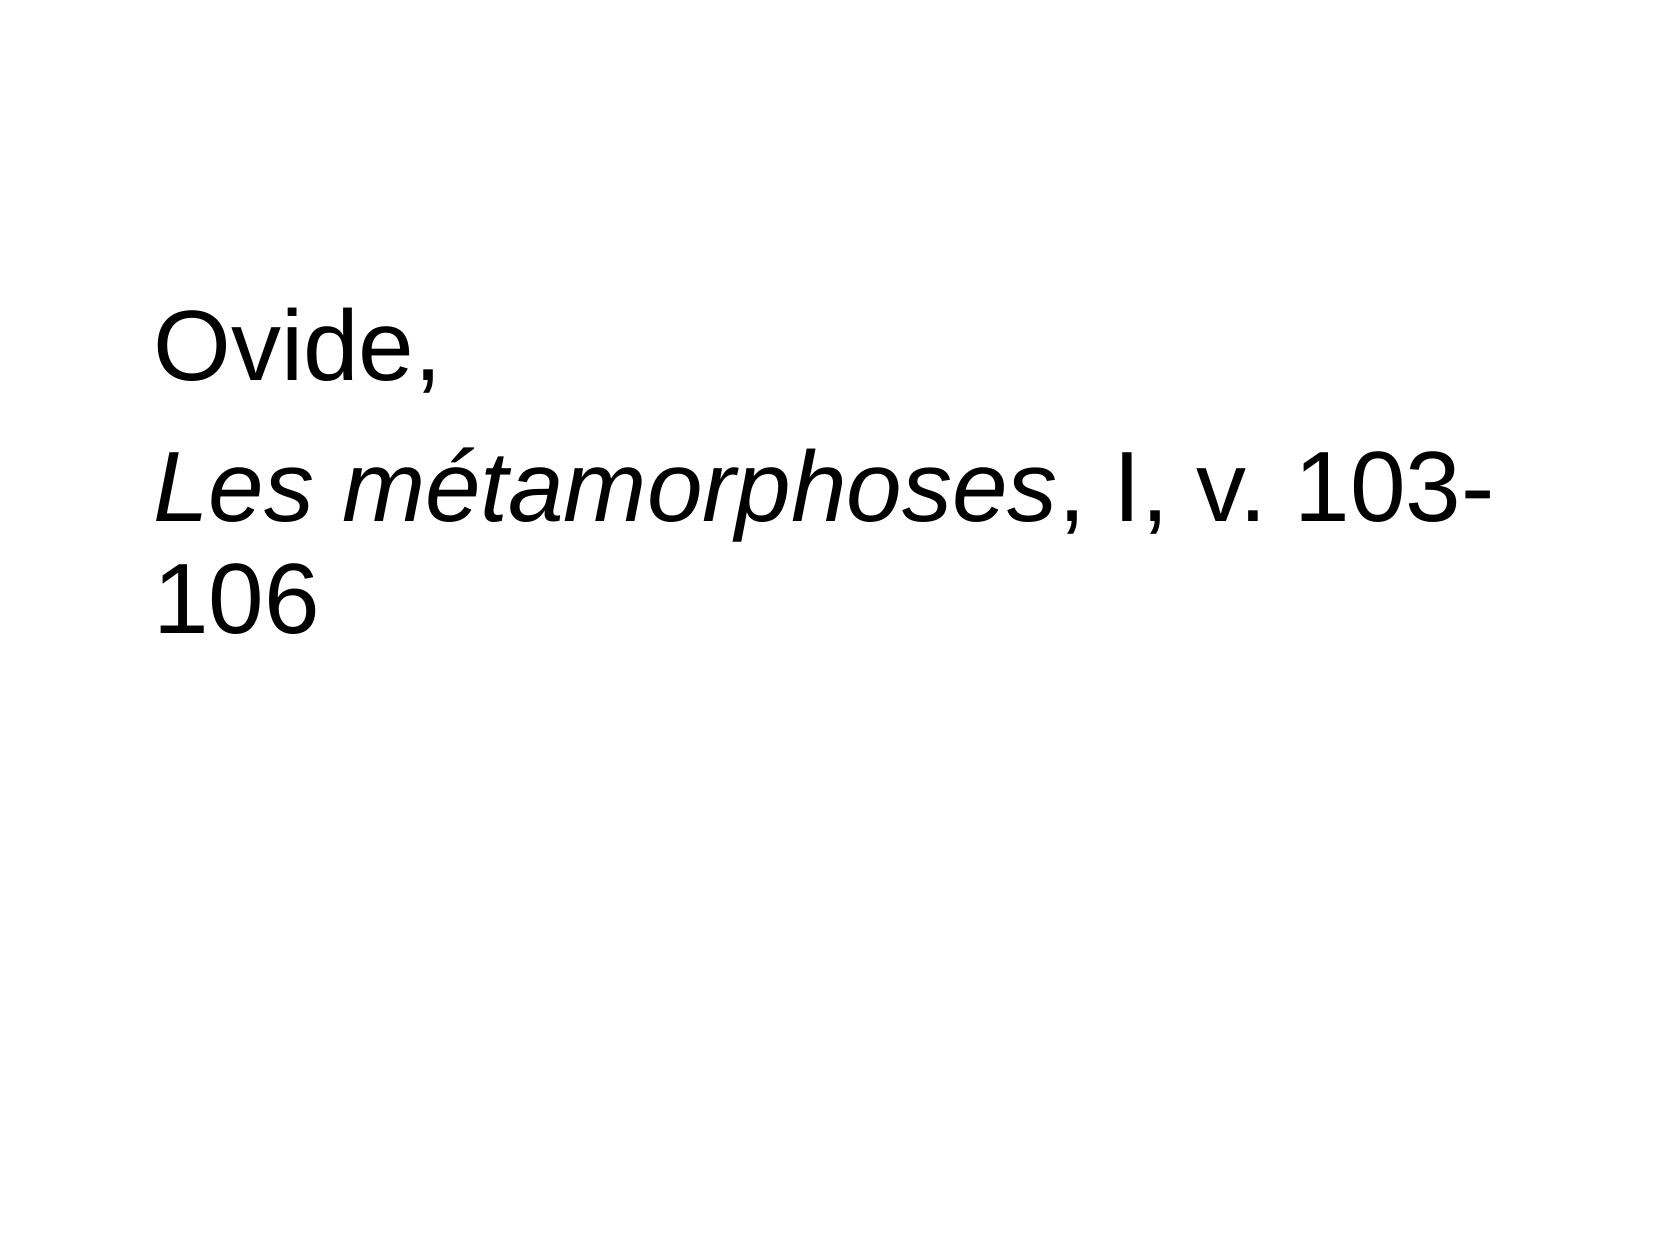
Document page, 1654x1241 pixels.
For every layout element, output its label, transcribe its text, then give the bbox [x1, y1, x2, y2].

list Ovide, Les métamorphoses, I, v. 103-106 [82, 290, 1571, 1109]
